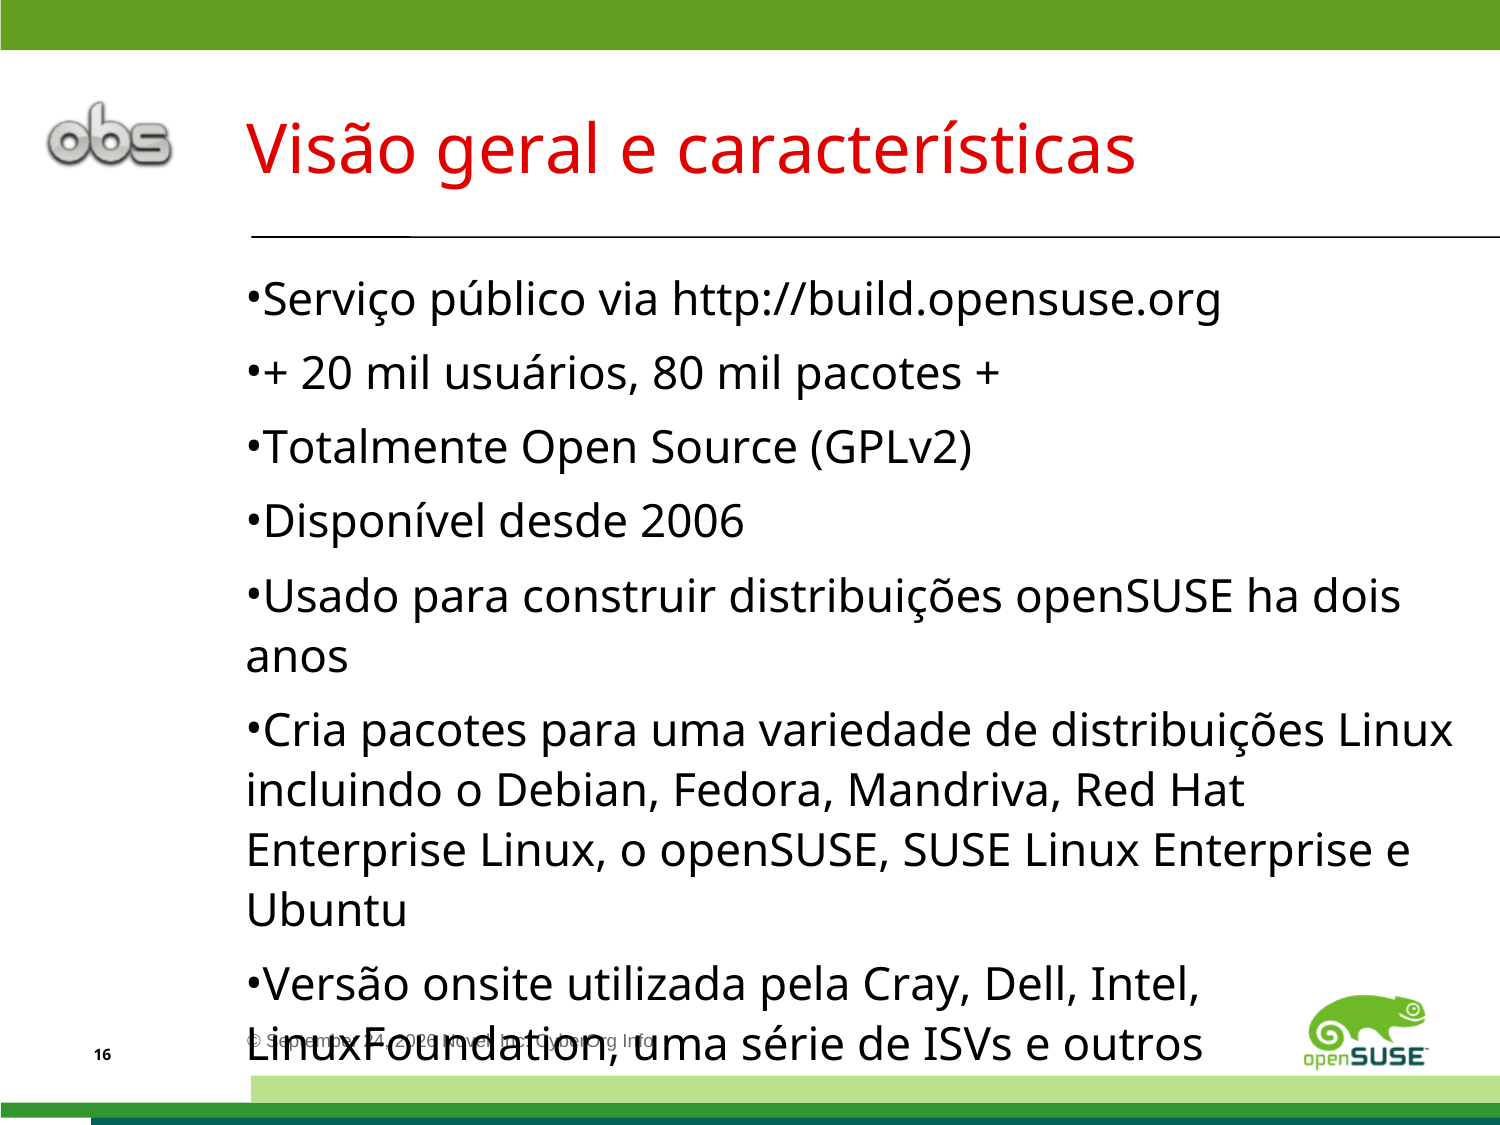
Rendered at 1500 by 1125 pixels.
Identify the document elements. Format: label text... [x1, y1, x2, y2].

picture [32, 55, 189, 212]
picture [1304, 1010, 1429, 1071]
list Serviço público via http://build.opensuse.org + 20 mil usuários, 80 mil pacotes + Totalmente Open Source (GPLv2) Disponível desde 2006 Usado para construir distribuições openSUSE ha dois anos Cria pacotes para uma variedade de distribuições Linux incluindo o Debian, Fedora, Mandriva, Red Hat Enterprise Linux, o openSUSE, SUSE Linux Enterprise e Ubuntu Versão onsite utilizada pela Cray, Dell, Intel, LinuxFoundation, uma série de ISVs e outros [245, 267, 1458, 1010]
title Visão geral e características [246, 68, 1409, 231]
